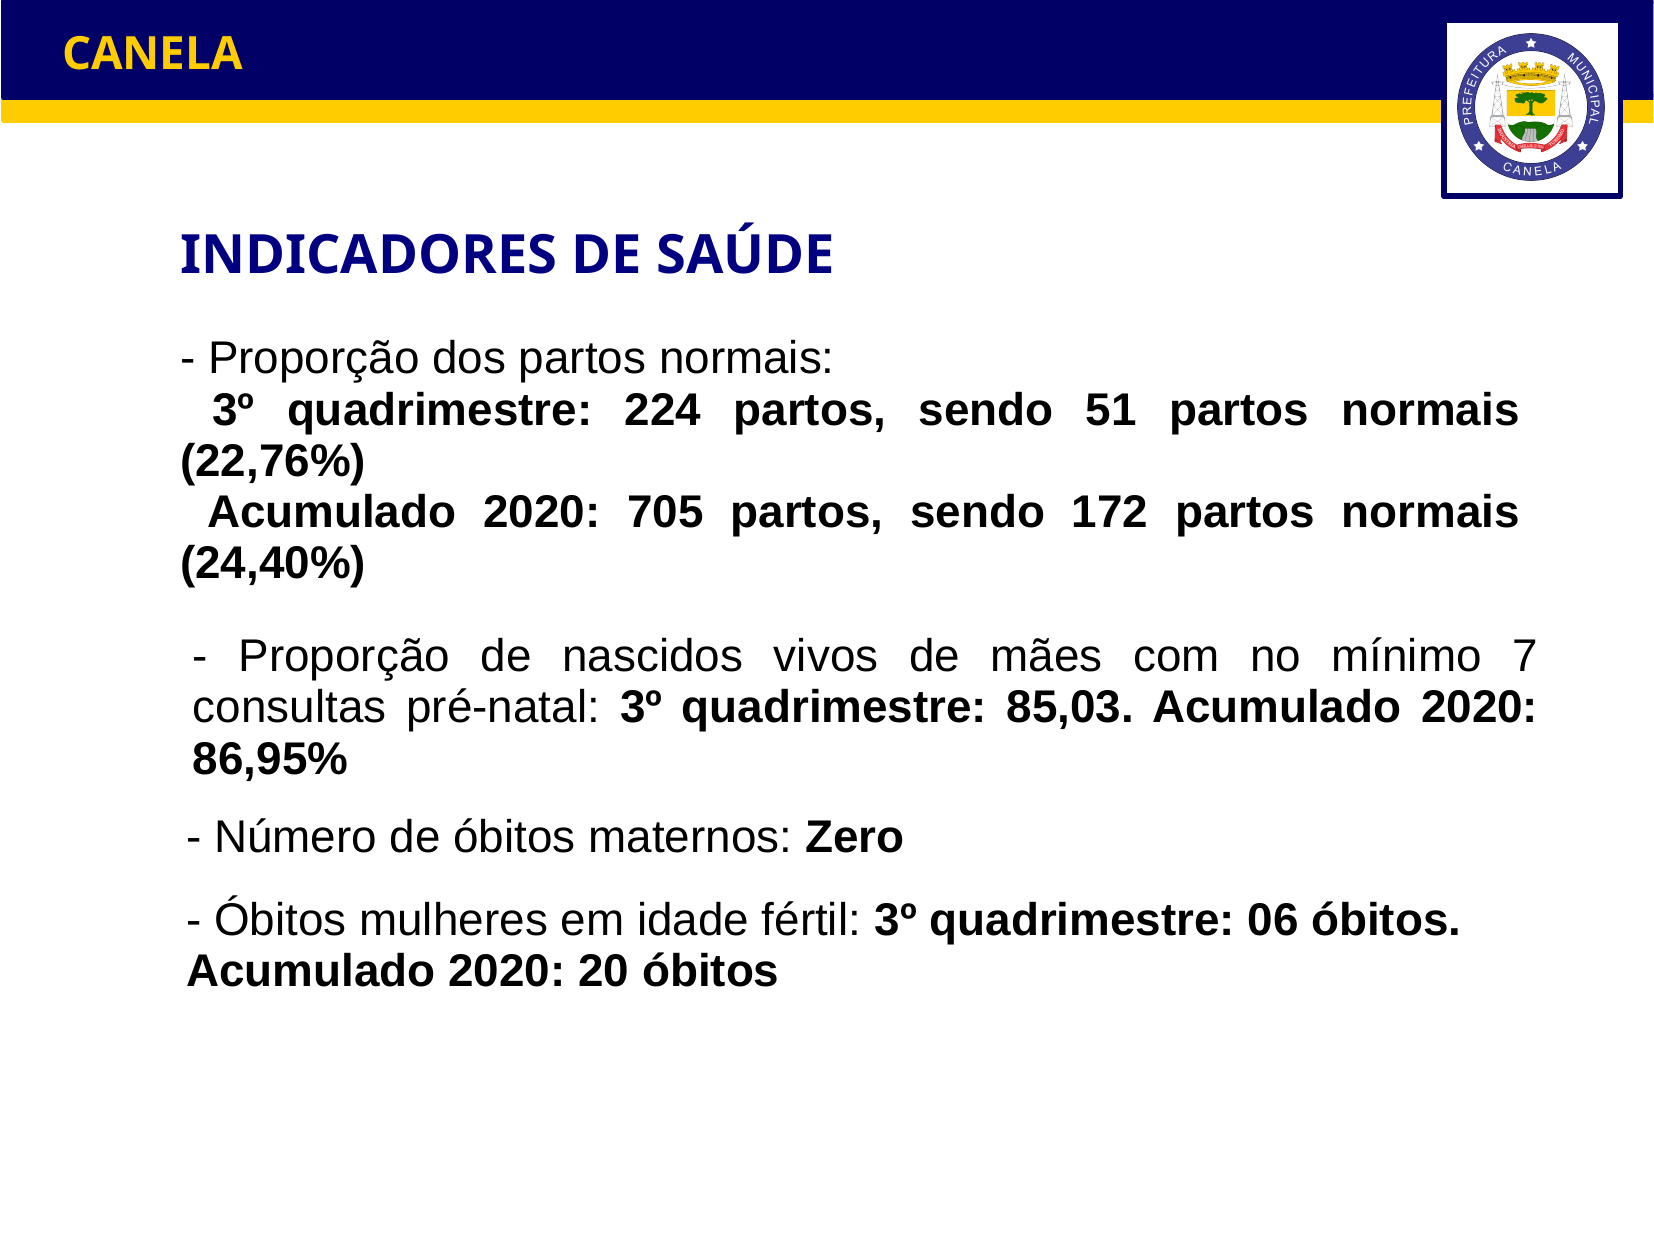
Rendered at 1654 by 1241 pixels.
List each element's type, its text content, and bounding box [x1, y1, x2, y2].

text_box CANELA [47, 13, 853, 93]
text_box - Proporção de nascidos vivos de mães com no mínimo 7 consultas pré-natal: 3º quadrimestre: 85,03. Acumulado 2020: 86,95% [178, 622, 1554, 792]
picture [1457, 33, 1605, 181]
text_box [3, 0, 1654, 197]
text_box INDICADORES DE SAÚDE [165, 208, 872, 284]
text_box - Número de óbitos maternos: Zero [171, 803, 1554, 922]
text_box - Proporção dos partos normais: 3º quadrimestre: 224 partos, sendo 51 partos normais (22,76%) Acumulado 2020: 705 partos, sendo 172 partos normais (24,40%) [165, 325, 1536, 597]
text_box - Óbitos mulheres em idade fértil: 3º quadrimestre: 06 óbitos. Acumulado 2020: 20 óbitos [171, 886, 1551, 1004]
